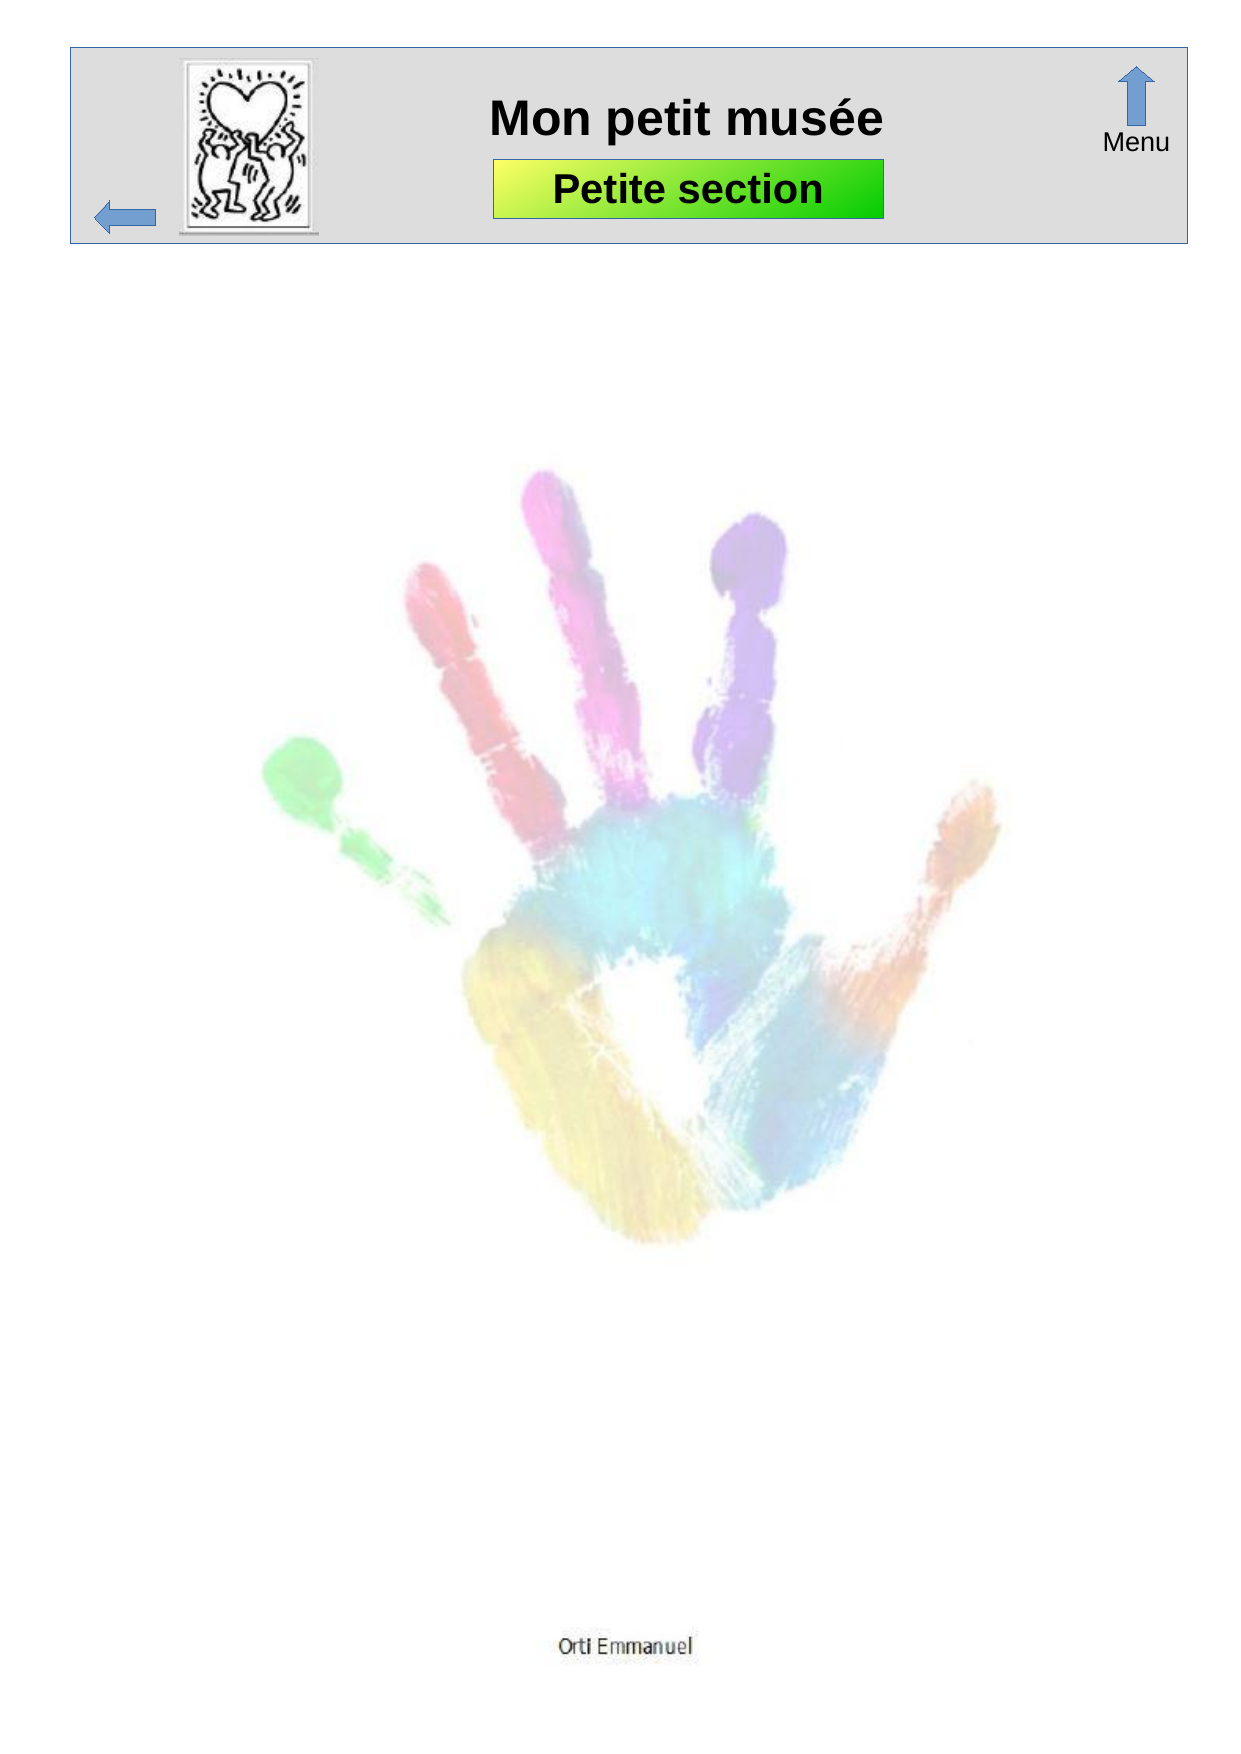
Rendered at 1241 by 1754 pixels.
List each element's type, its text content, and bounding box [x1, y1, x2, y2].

text_box Petite section [493, 159, 884, 219]
picture [179, 58, 319, 236]
text_box Menu [1118, 66, 1155, 126]
text_box [94, 200, 156, 234]
text_box Mon petit musée [70, 47, 1188, 244]
picture [211, 439, 1035, 1673]
